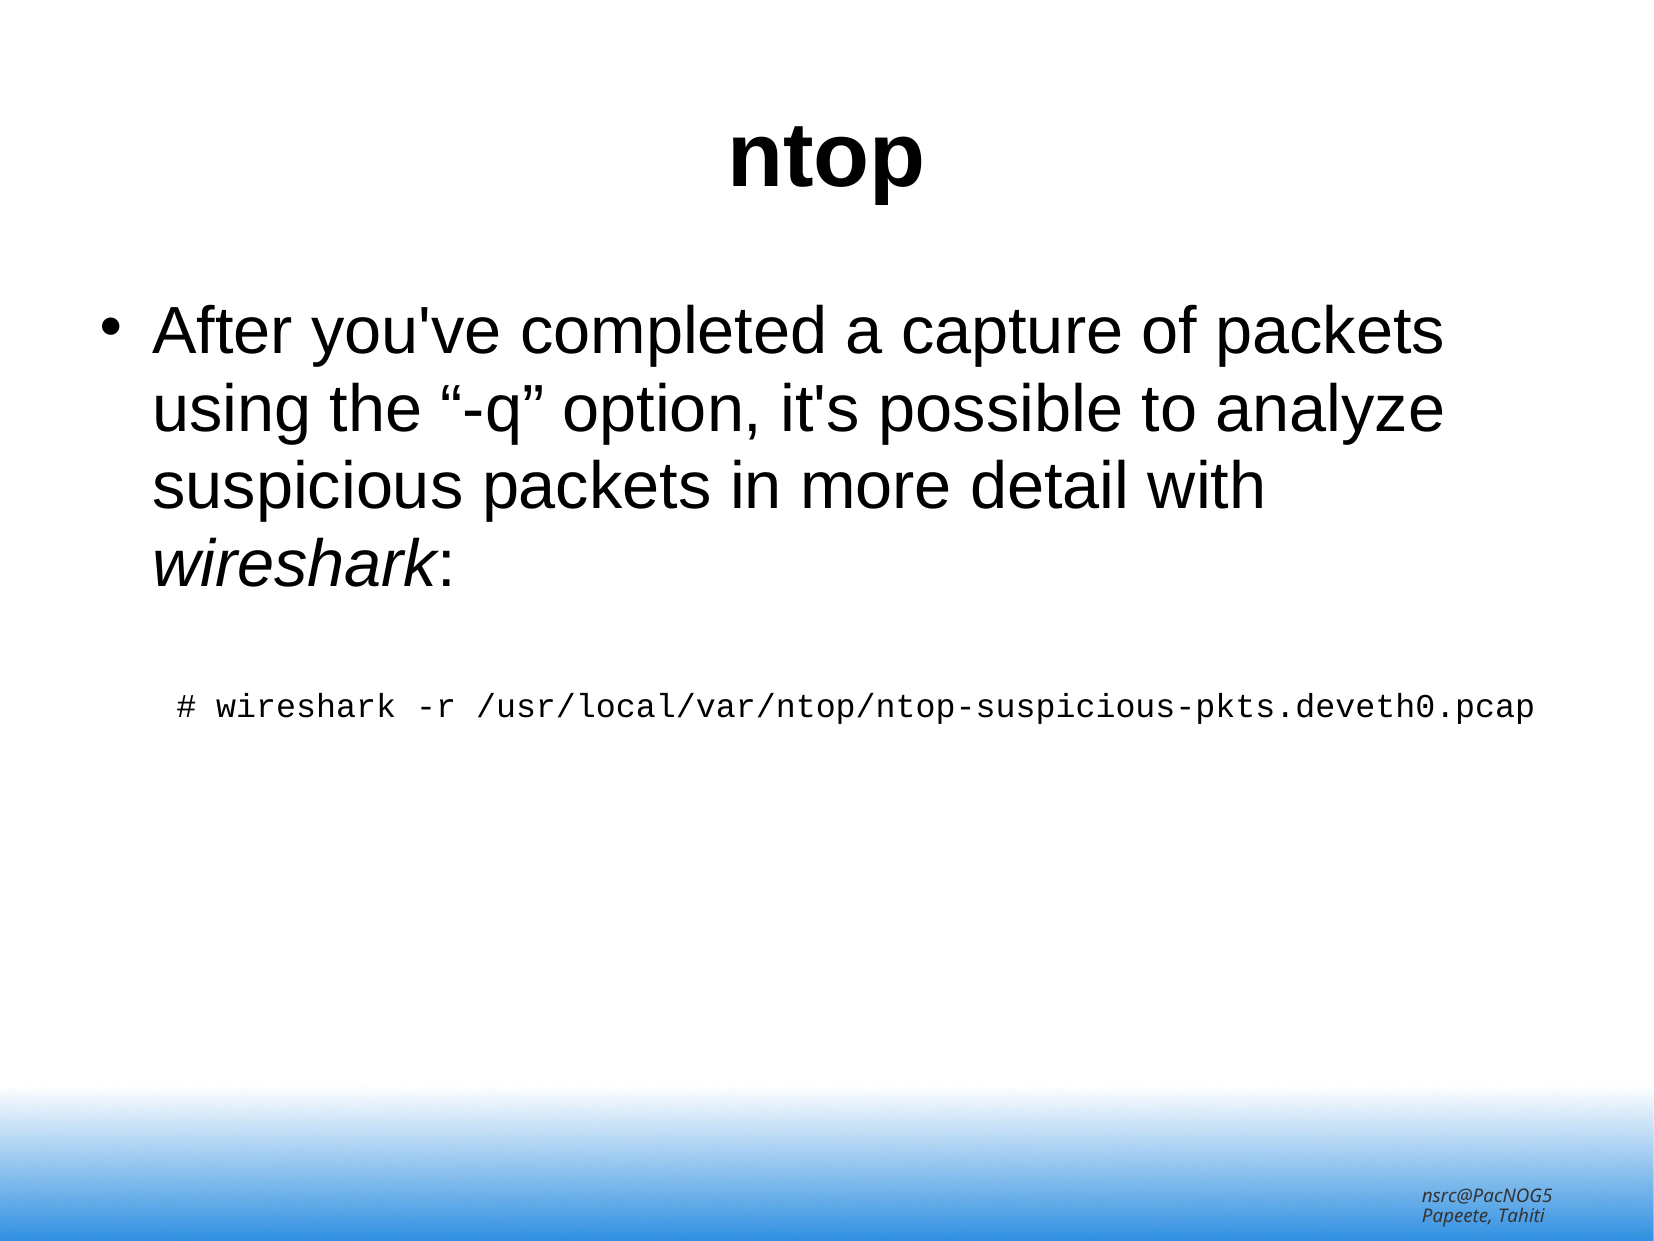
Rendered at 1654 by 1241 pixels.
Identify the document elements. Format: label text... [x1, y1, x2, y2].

title ntop [82, 49, 1571, 257]
list After you've completed a capture of packets using the “-q” option, it's possible to analyze suspicious packets in more detail with wireshark: # wireshark -r /usr/local/var/ntop/ntop-suspicious-pkts.deveth0.pcap [82, 290, 1571, 724]
picture [0, 1083, 1654, 1241]
